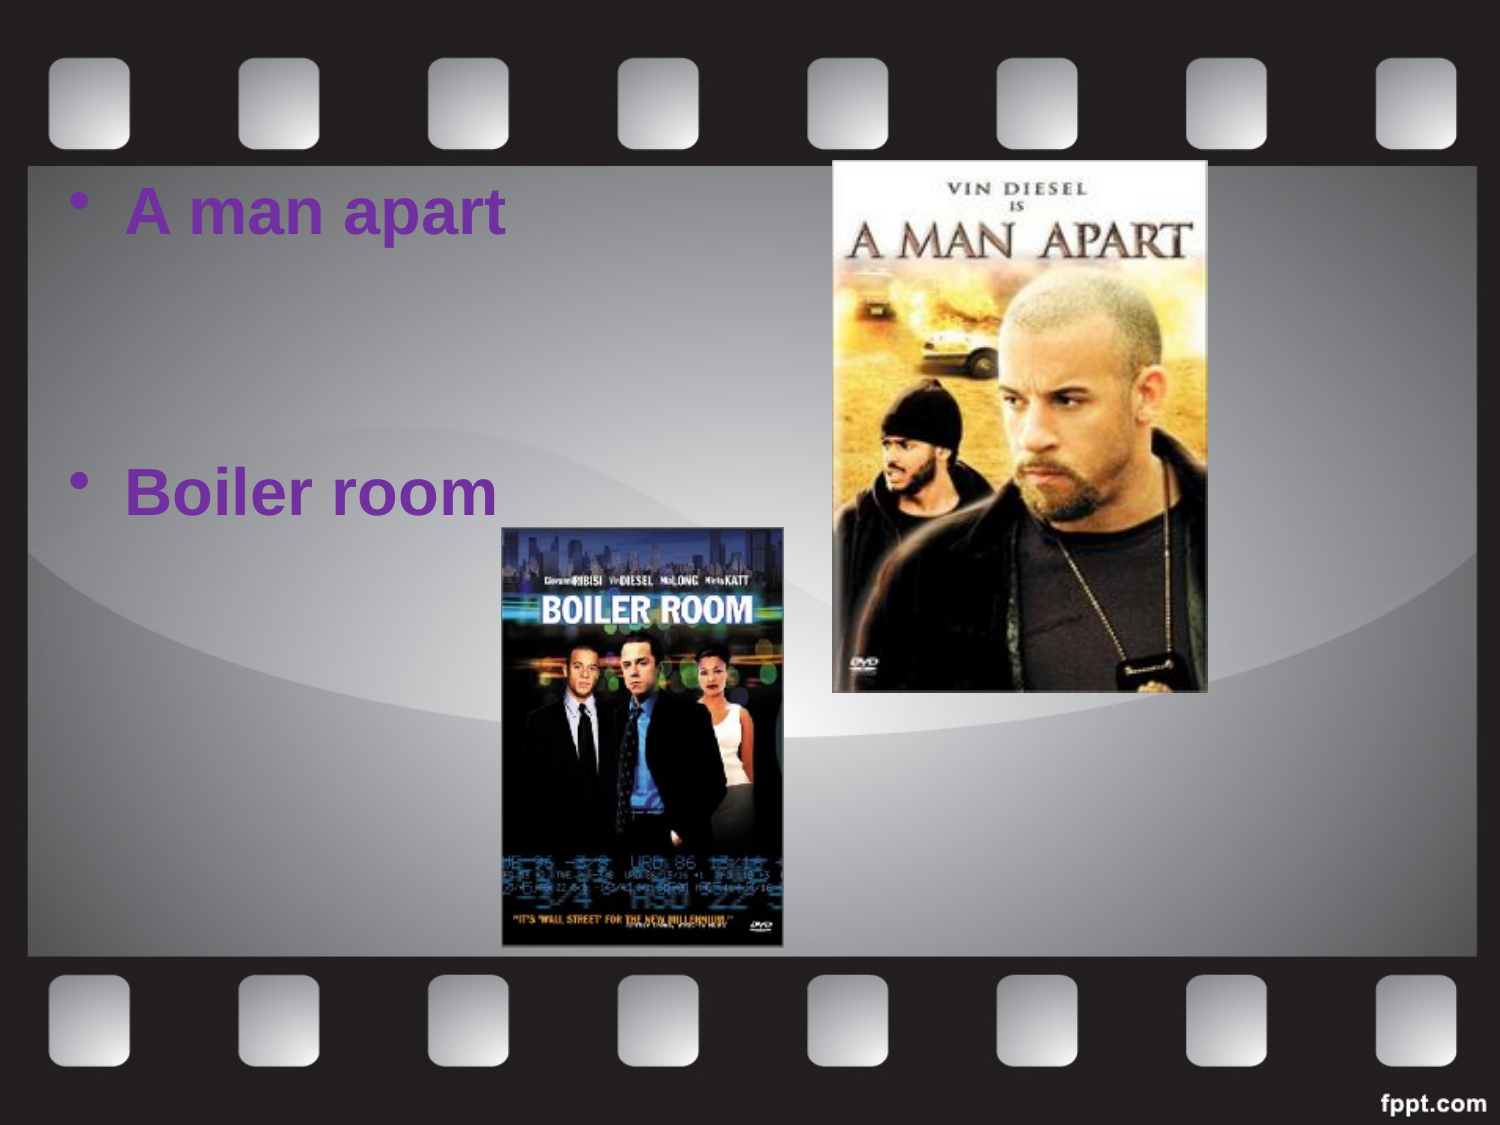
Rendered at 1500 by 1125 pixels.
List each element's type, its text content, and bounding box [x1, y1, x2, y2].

picture [0, 0, 1500, 1125]
list A man apart Boiler room [53, 160, 1404, 904]
